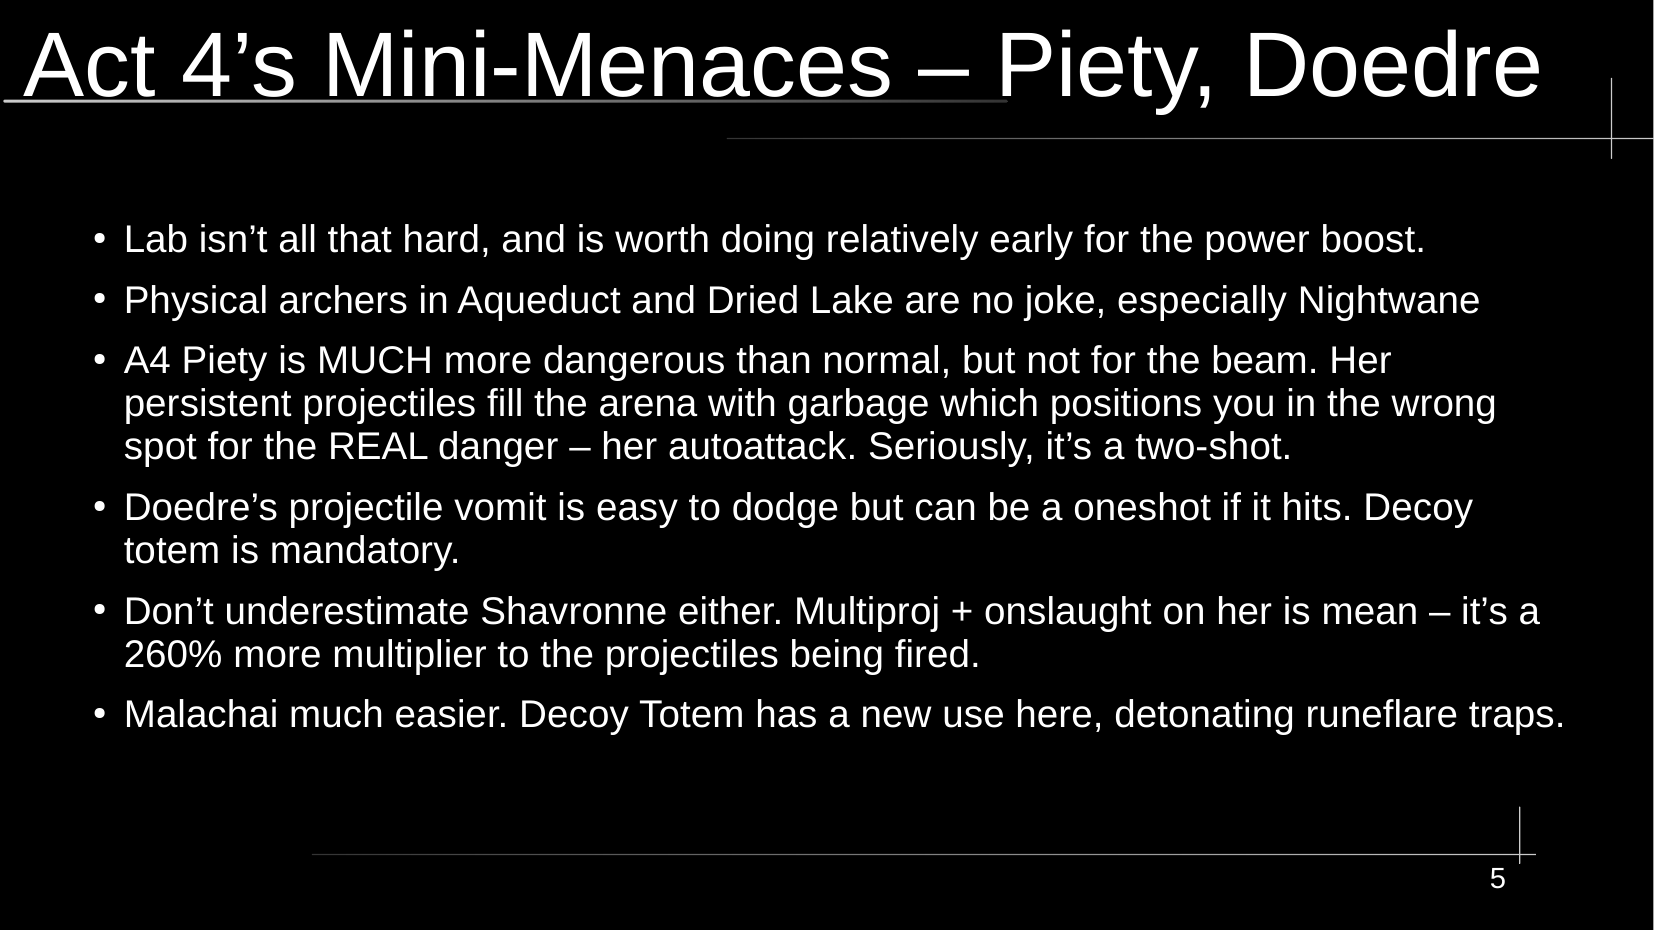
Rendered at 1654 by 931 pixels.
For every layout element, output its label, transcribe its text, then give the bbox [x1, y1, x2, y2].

title Act 4’s Mini-Menaces – Piety, Doedre [23, 11, 1589, 119]
list Lab isn’t all that hard, and is worth doing relatively early for the power boost. Physical archers in Aqueduct and Dried Lake are no joke, especially Nightwane A4 Piety is MUCH more dangerous than normal, but not for the beam. Her persistent projectiles fill the arena with garbage which positions you in the wrong spot for the REAL danger – her autoattack. Seriously, it’s a two-shot. Doedre’s projectile vomit is easy to dodge but can be a oneshot if it hits. Decoy totem is mandatory. Don’t underestimate Shavronne either. Multiproj + onslaught on her is mean – it’s a 260% more multiplier to the projectiles being fired. Malachai much easier. Decoy Totem has a new use here, detonating runeflare traps. [82, 217, 1571, 758]
